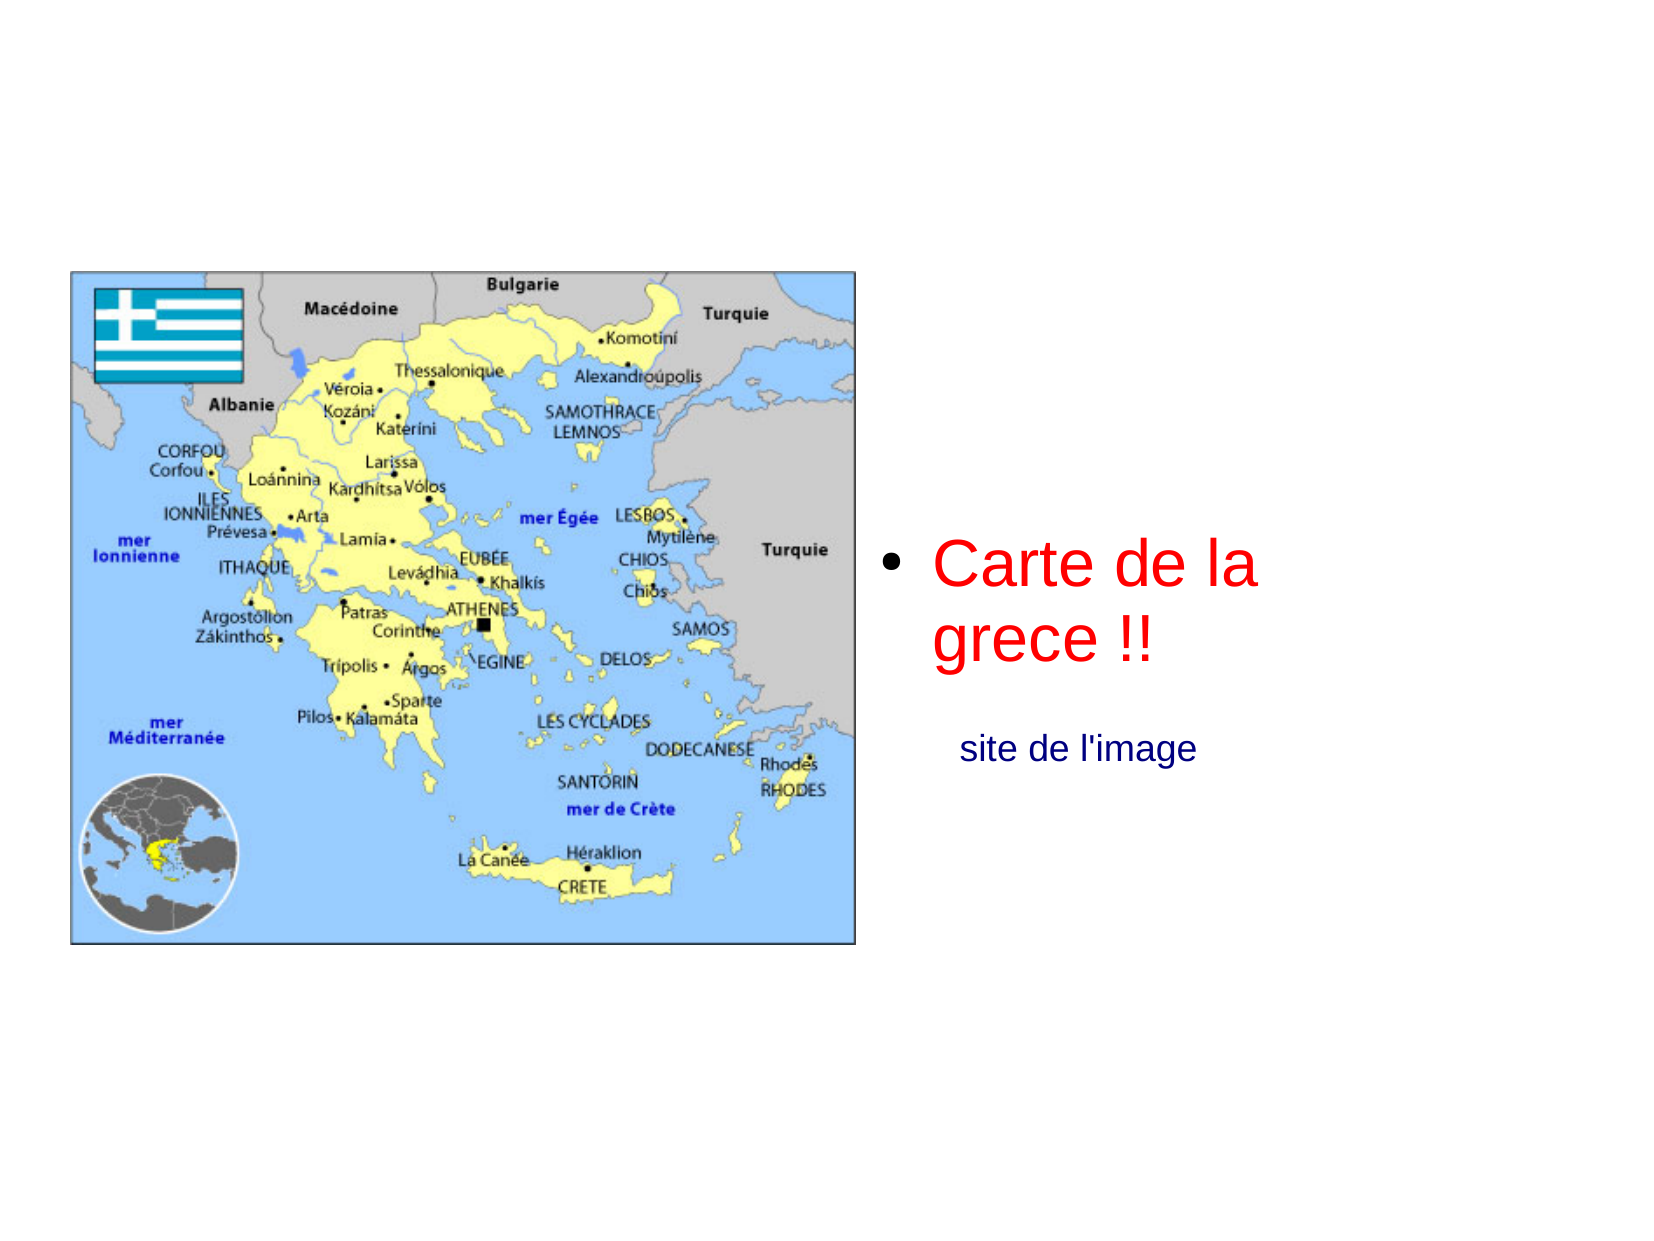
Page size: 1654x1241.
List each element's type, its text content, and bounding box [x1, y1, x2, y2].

text_box site de l'image [944, 720, 1232, 792]
list Carte de la grece !! [861, 526, 1382, 839]
picture [70, 271, 856, 945]
